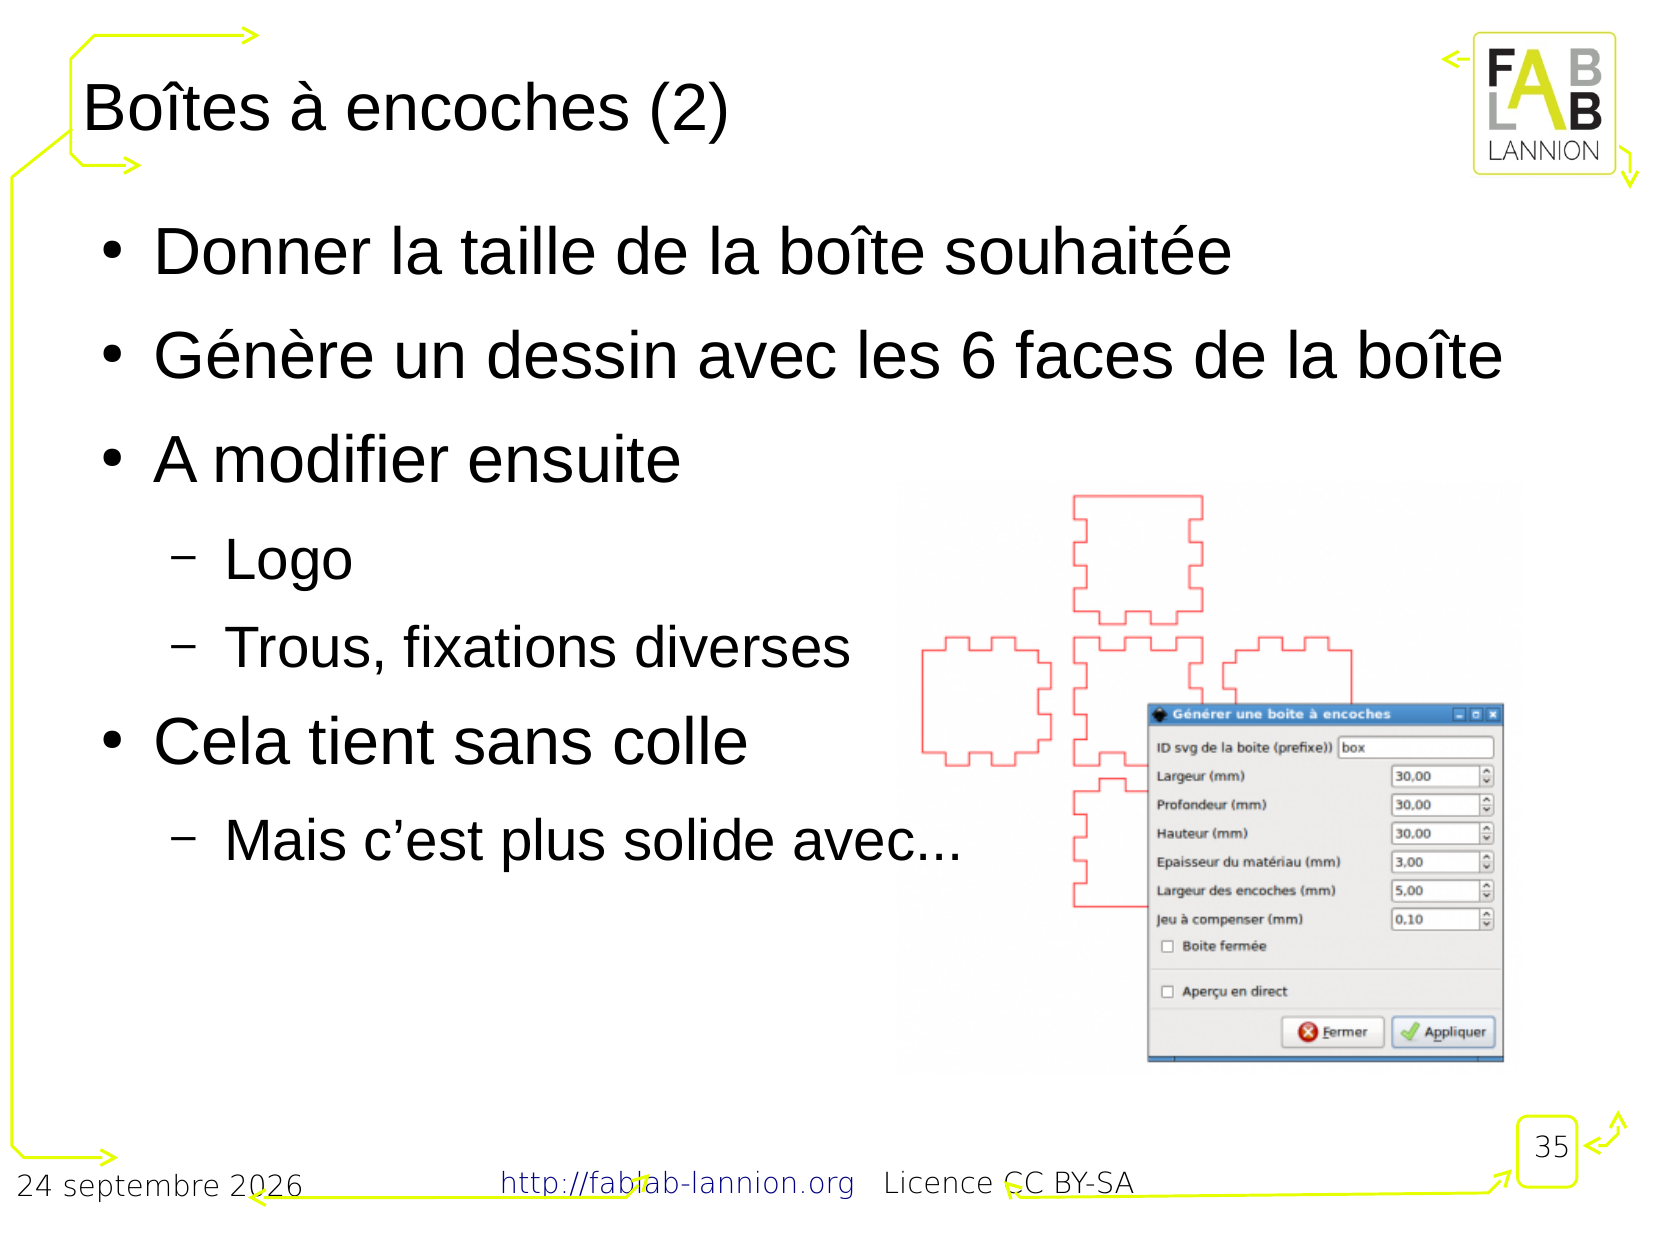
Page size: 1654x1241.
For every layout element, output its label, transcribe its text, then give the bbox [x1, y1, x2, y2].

title Boîtes à encoches (2) [82, 49, 1441, 166]
list Donner la taille de la boîte souhaitée Génère un dessin avec les 6 faces de la boîte A modifier ensuite Logo Trous, fixations diverses Cela tient sans colle Mais c’est plus solide avec... [82, 213, 1571, 934]
picture [1470, 29, 1619, 178]
picture [897, 934, 1523, 1075]
